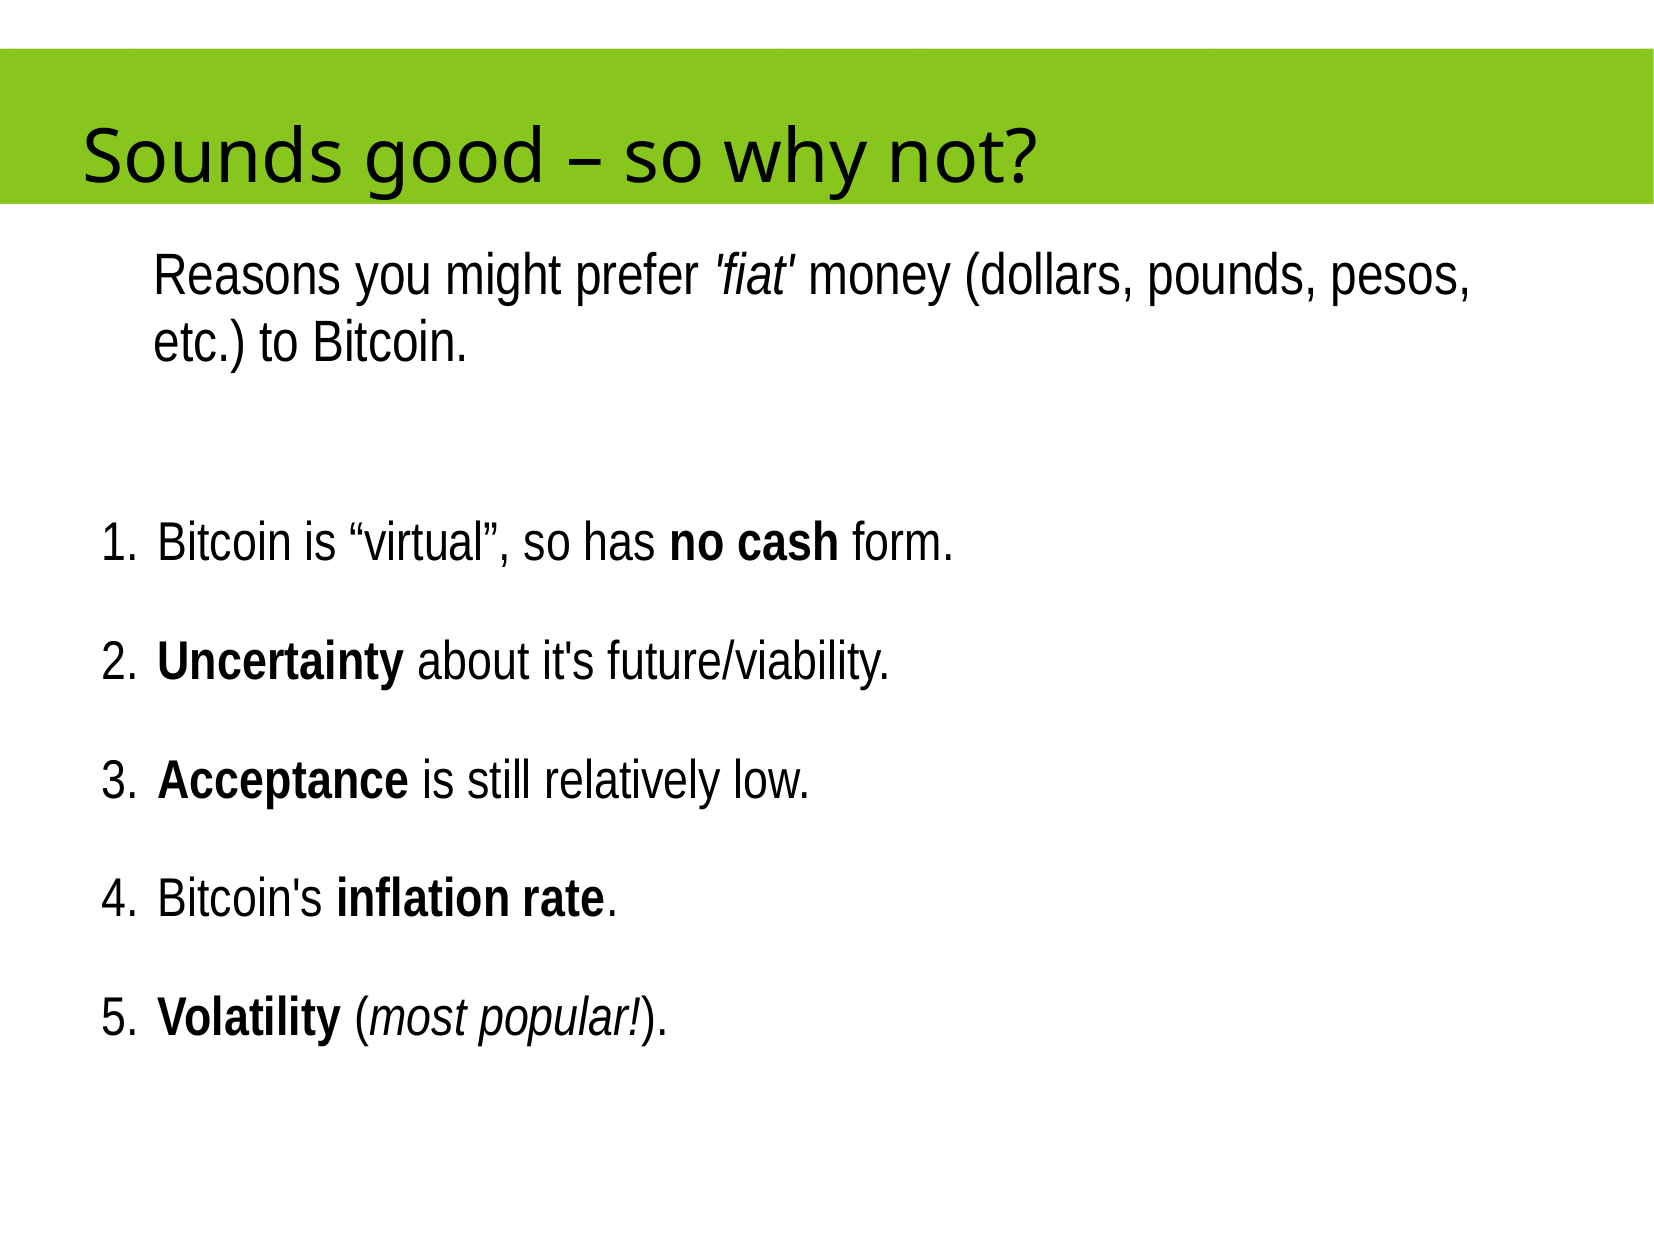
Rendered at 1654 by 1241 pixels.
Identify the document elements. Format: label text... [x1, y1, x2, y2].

list Bitcoin is “virtual”, so has no cash form. Uncertainty about it's future/viability. Acceptance is still relatively low. Bitcoin's inflation rate. Volatility (most popular!). [86, 478, 1576, 1049]
list Reasons you might prefer 'fiat' money (dollars, pounds, pesos, etc.) to Bitcoin. [82, 240, 1571, 451]
title Sounds good – so why not? [82, 49, 1571, 240]
picture [0, 0, 1654, 1241]
